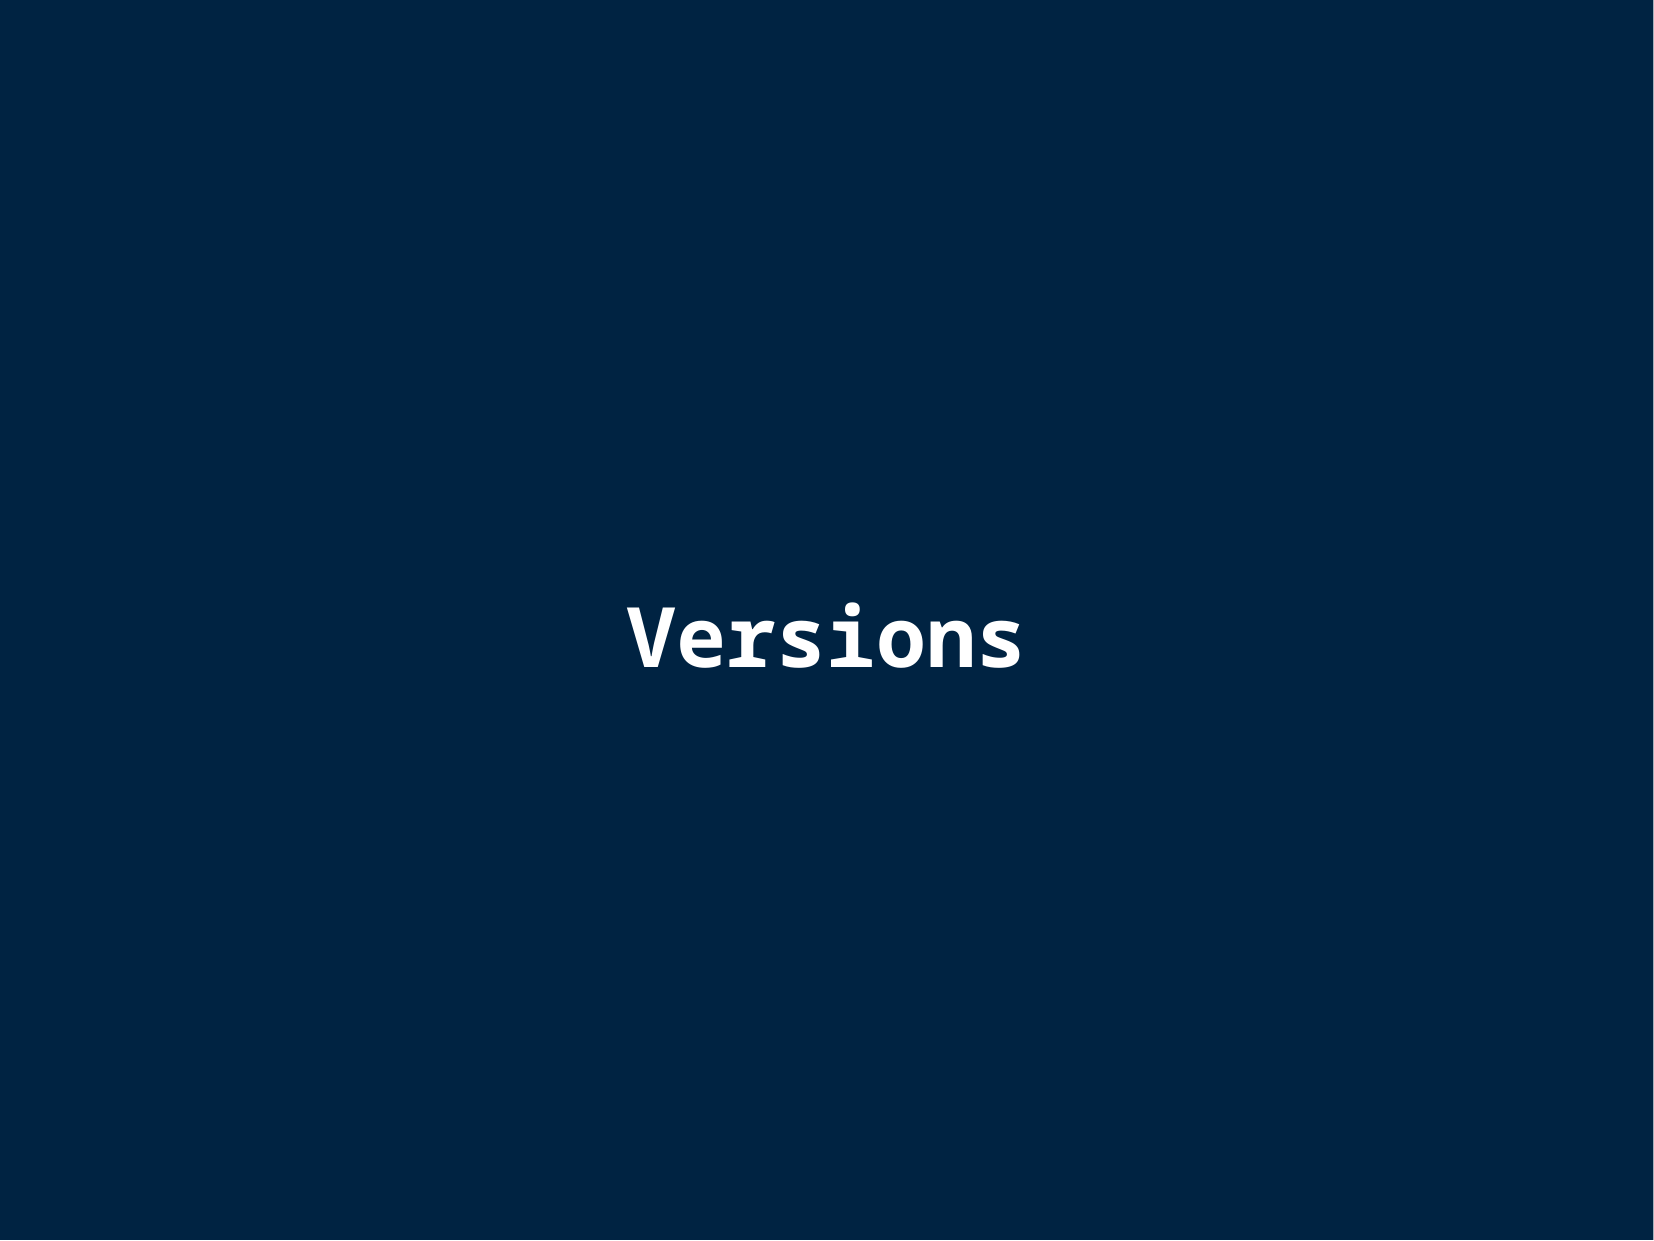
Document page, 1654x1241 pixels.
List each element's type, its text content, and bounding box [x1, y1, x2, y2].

text_box Versions [362, 571, 1291, 670]
